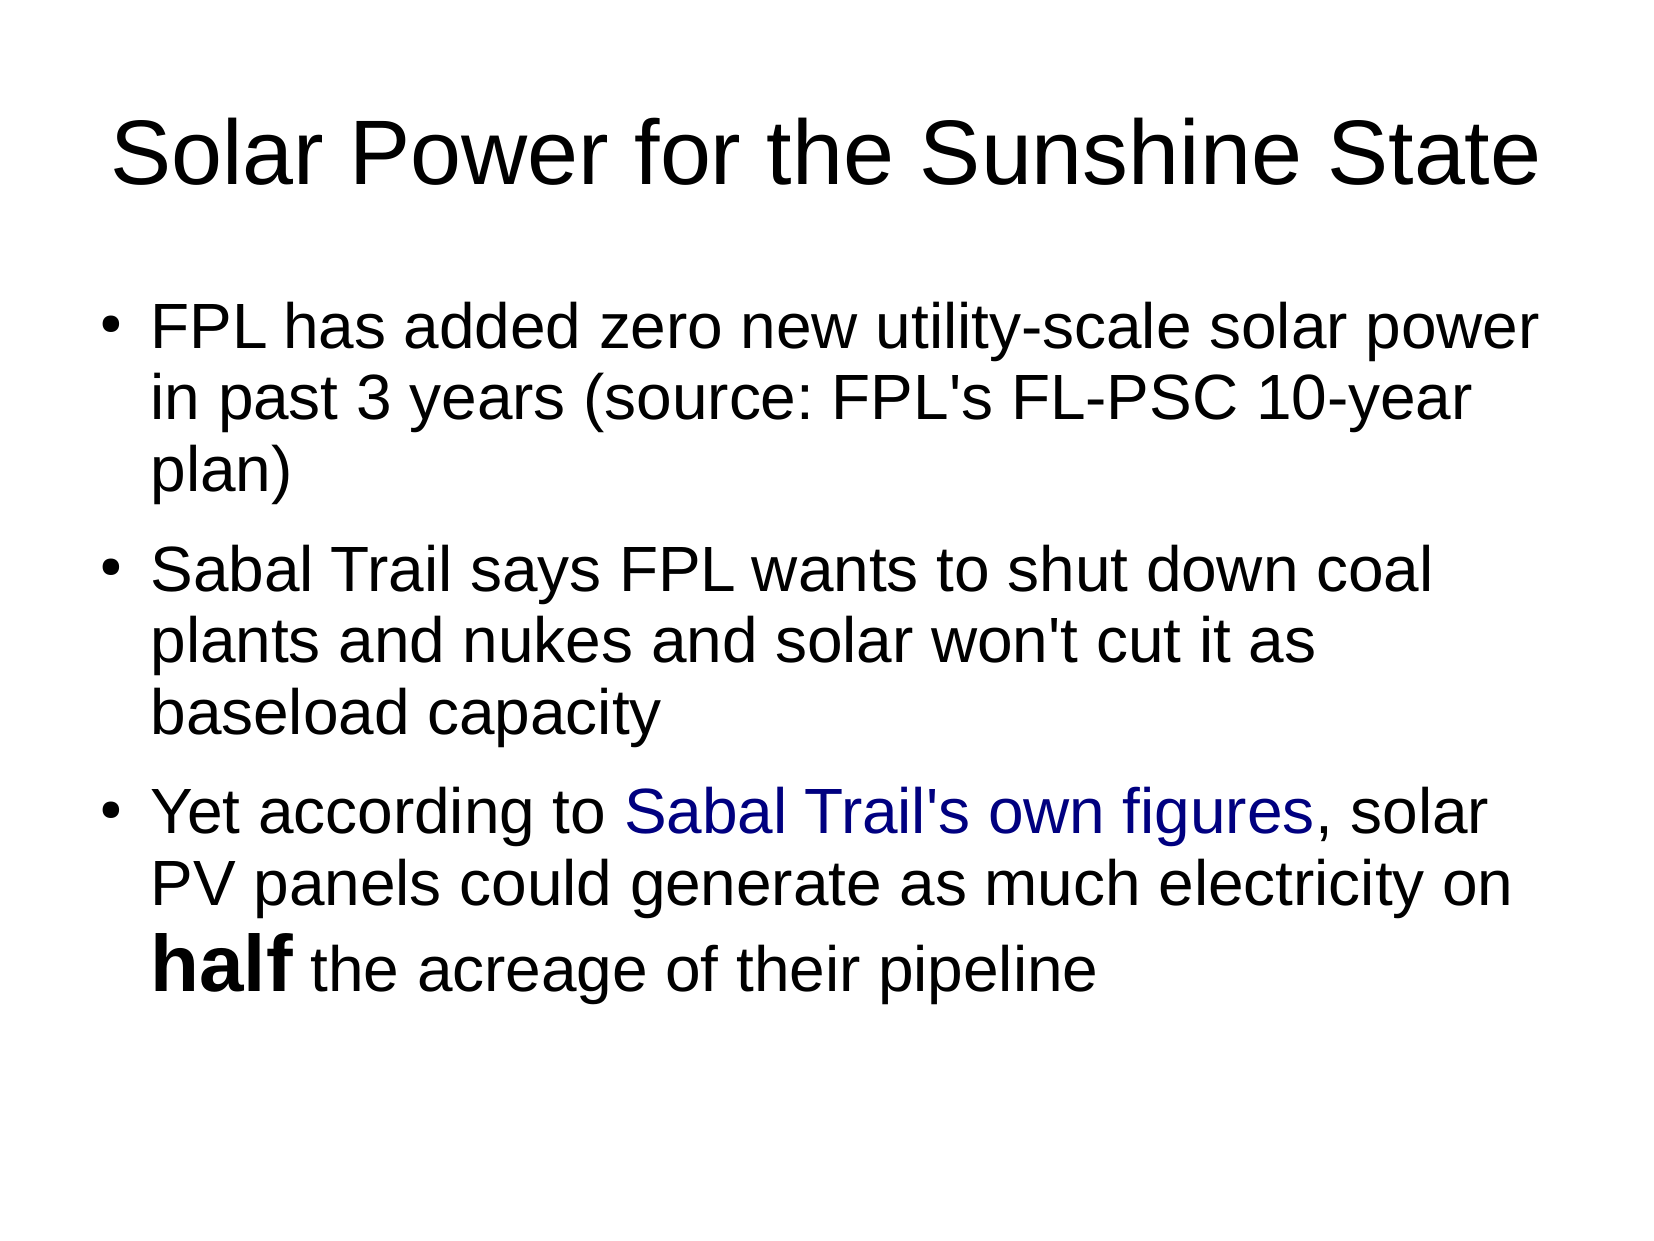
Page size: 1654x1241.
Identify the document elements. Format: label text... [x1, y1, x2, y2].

list FPL has added zero new utility-scale solar power in past 3 years (source: FPL's FL-PSC 10-year plan) Sabal Trail says FPL wants to shut down coal plants and nukes and solar won't cut it as baseload capacity Yet according to Sabal Trail's own figures, solar PV panels could generate as much electricity on half the acreage of their pipeline [82, 290, 1571, 1010]
title Solar Power for the Sunshine State [82, 49, 1571, 257]
